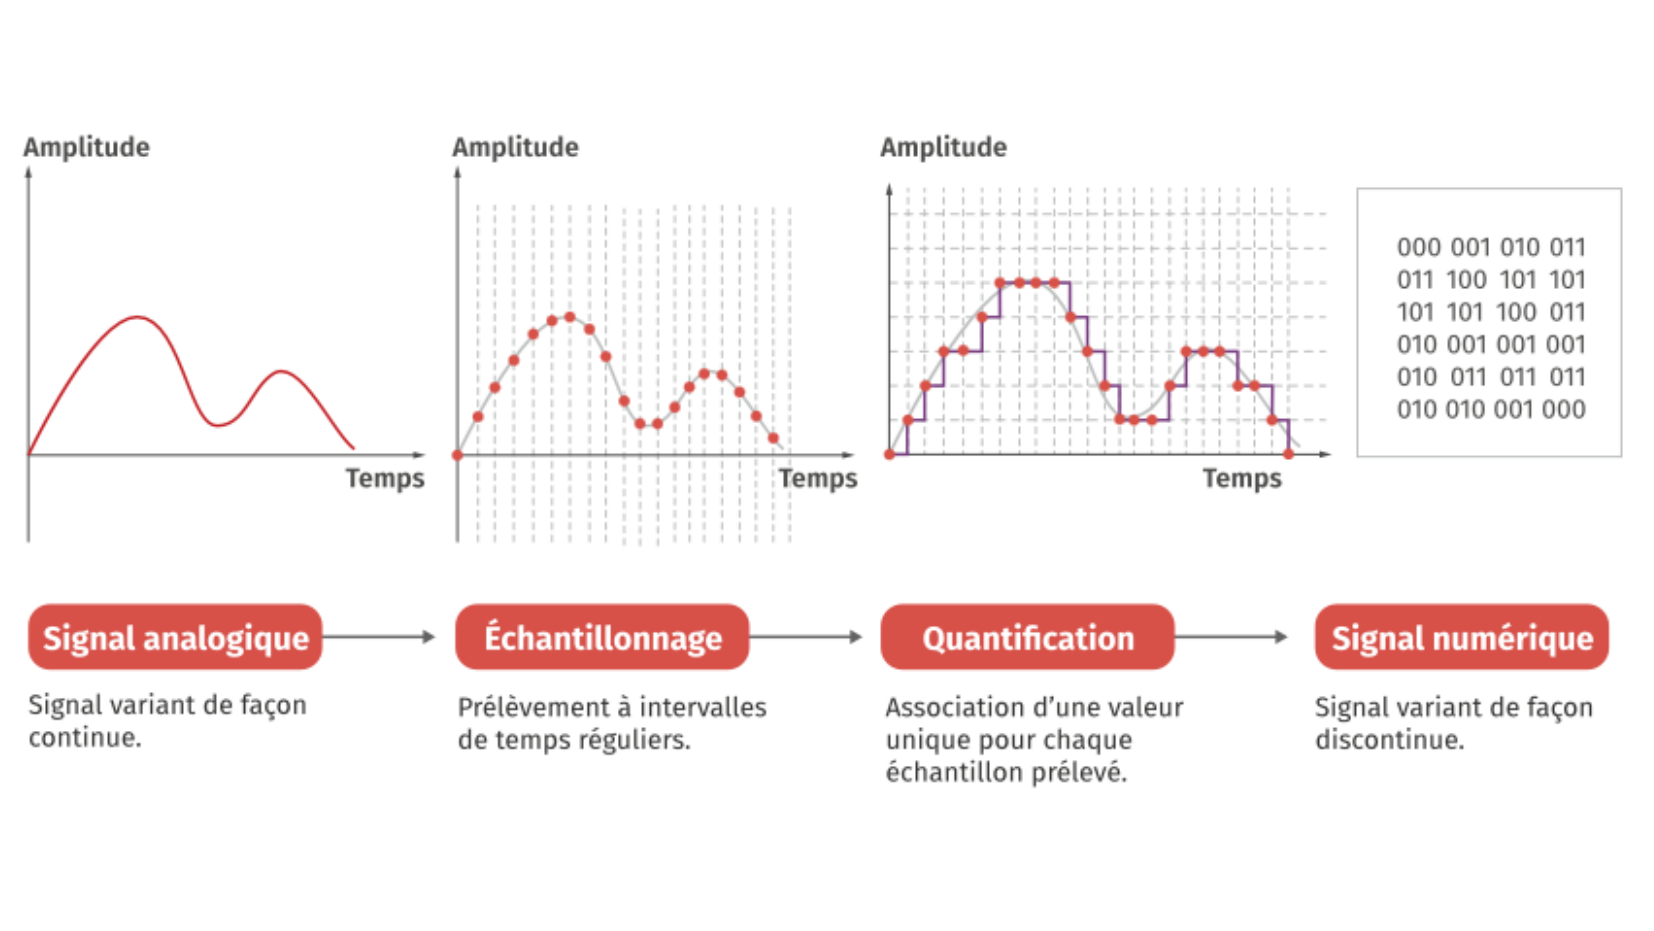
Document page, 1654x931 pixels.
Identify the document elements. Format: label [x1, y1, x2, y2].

picture [11, 118, 1654, 798]
